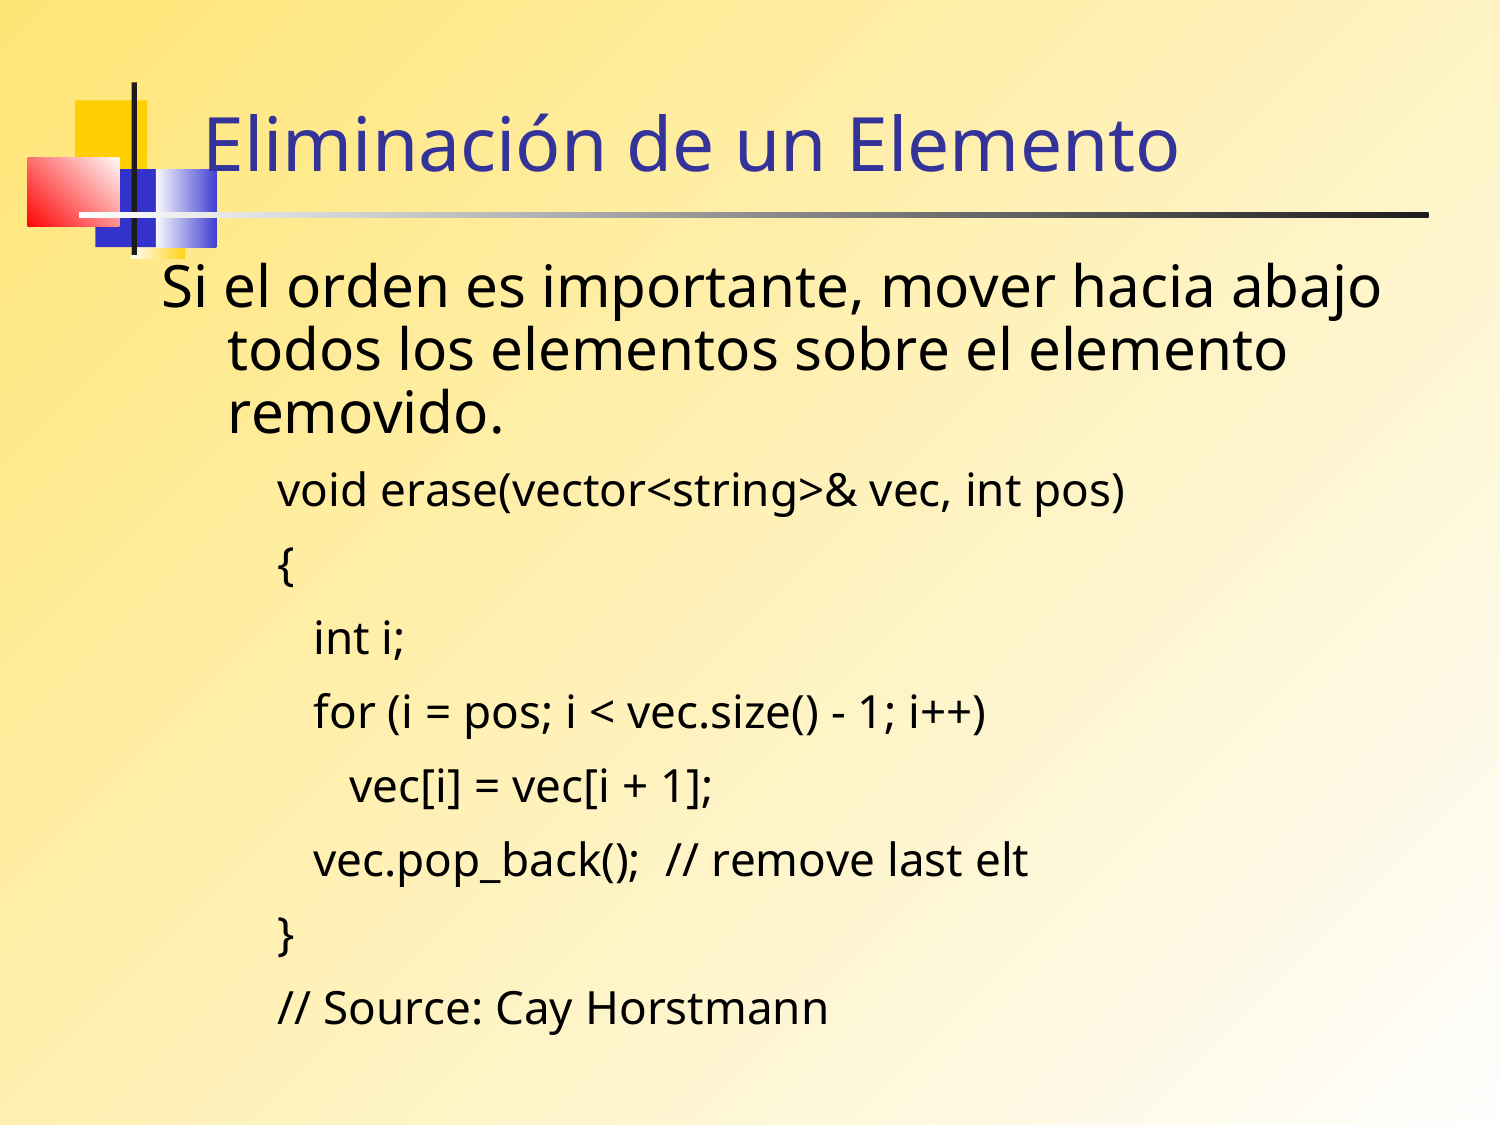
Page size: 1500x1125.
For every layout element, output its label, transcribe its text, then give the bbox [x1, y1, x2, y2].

text_box Si el orden es importante, mover hacia abajo todos los elementos sobre el elemento removido. [137, 249, 1463, 455]
title Eliminación de un Elemento [187, 37, 1466, 201]
list void erase(vector<string>& vec, int pos)‏ { int i; for (i = pos; i < vec.size() - 1; i++)‏ vec[i] = vec[i + 1]; vec.pop_back(); // remove last elt } // Source: Cay Horstmann [262, 449, 1463, 1118]
